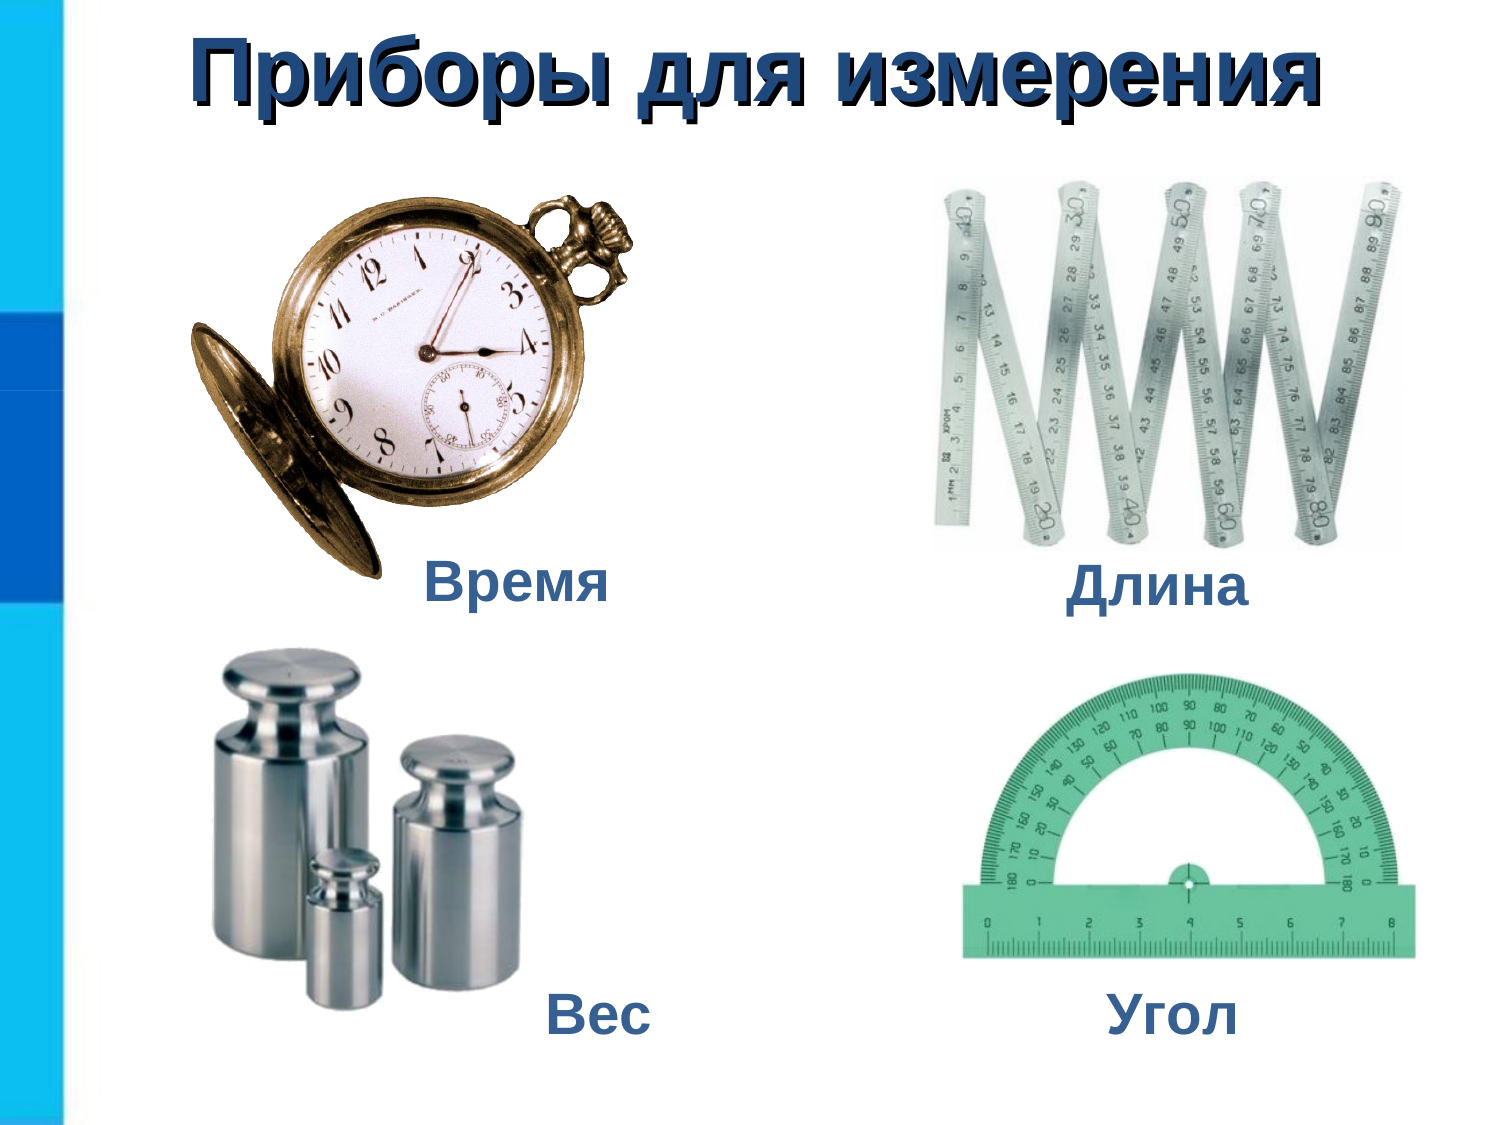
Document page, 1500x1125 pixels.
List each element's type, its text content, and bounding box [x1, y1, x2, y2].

picture [0, 0, 1500, 1125]
text_box Время [343, 535, 692, 621]
title Приборы для измерения [128, 13, 1383, 118]
text_box Угол [997, 985, 1348, 1055]
text_box Вес [527, 968, 671, 1055]
text_box Длина [1015, 551, 1301, 625]
